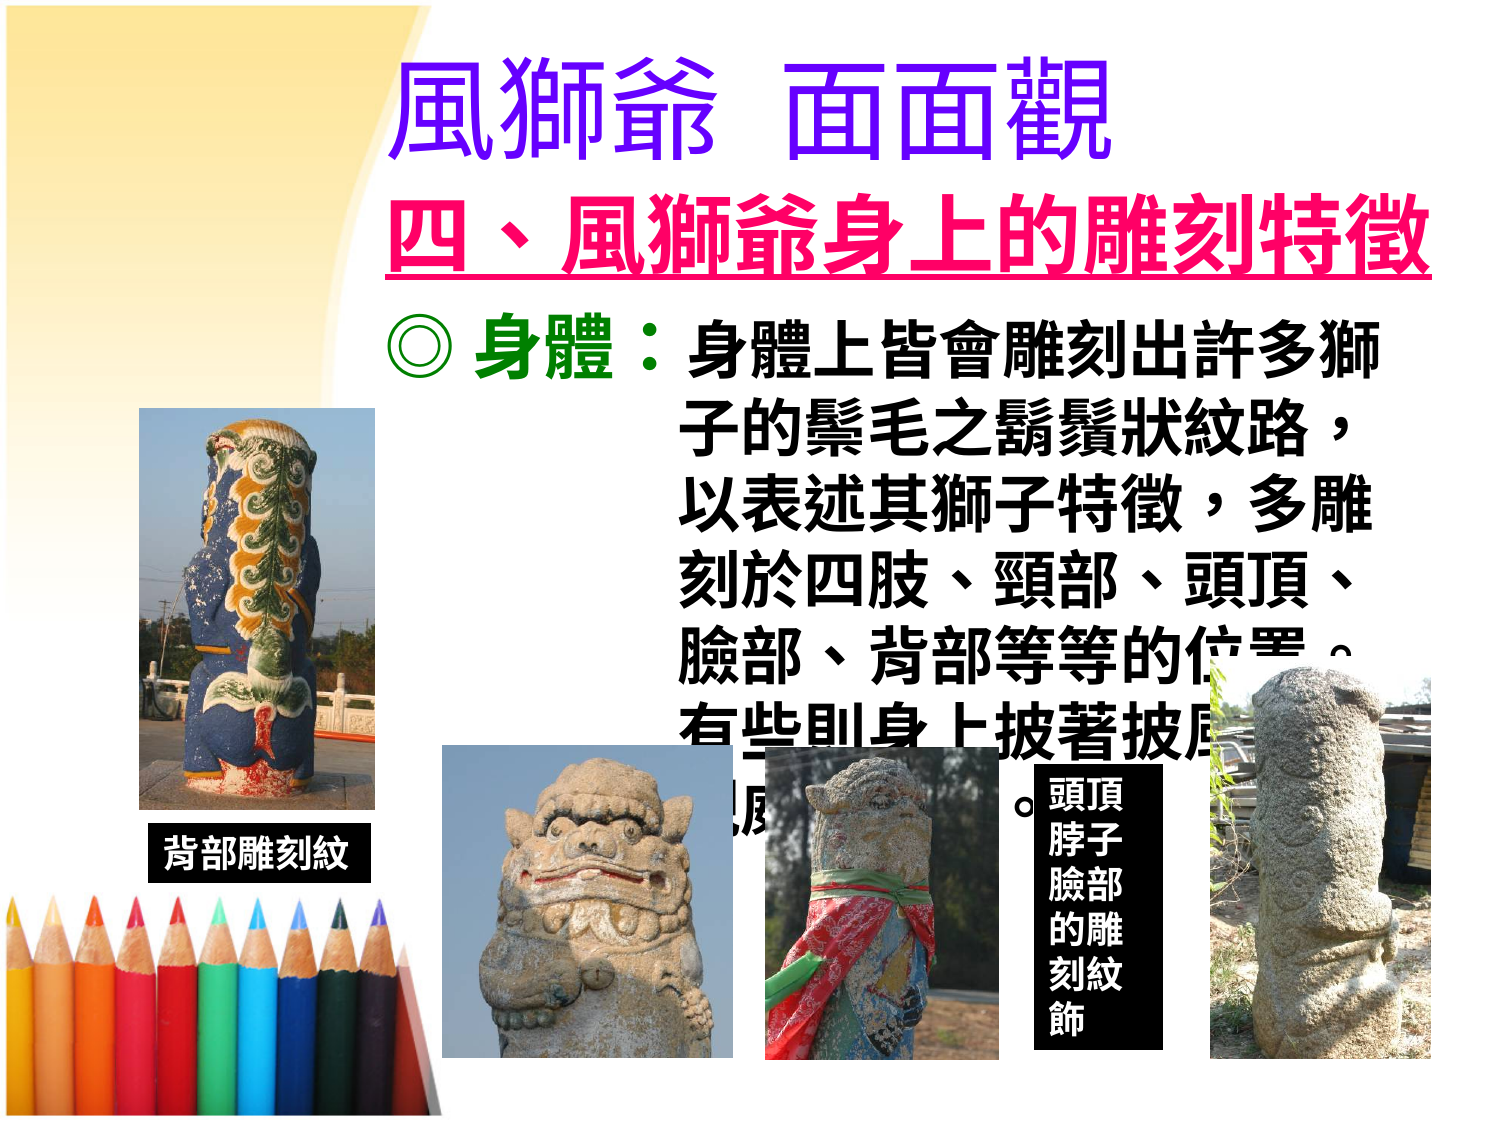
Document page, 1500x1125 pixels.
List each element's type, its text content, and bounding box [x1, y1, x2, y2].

title 風獅爺 面面觀 [75, 19, 1426, 194]
text_box 背部雕刻紋 [147, 822, 373, 885]
picture [0, 0, 1500, 1120]
text_box 頭頂脖子臉部的雕刻紋飾 [1033, 763, 1164, 1051]
list 四、風獅爺身上的雕刻特徵 ◎身體：身體上皆會雕刻出許多獅子的鬃毛之鬍鬚狀紋路，以表述其獅子特徵，多雕刻於四肢、頸部、頭頂、臉部、背部等等的位置。有些則身上披著披風，顯現威風凜凜。 [76, 172, 1448, 1000]
